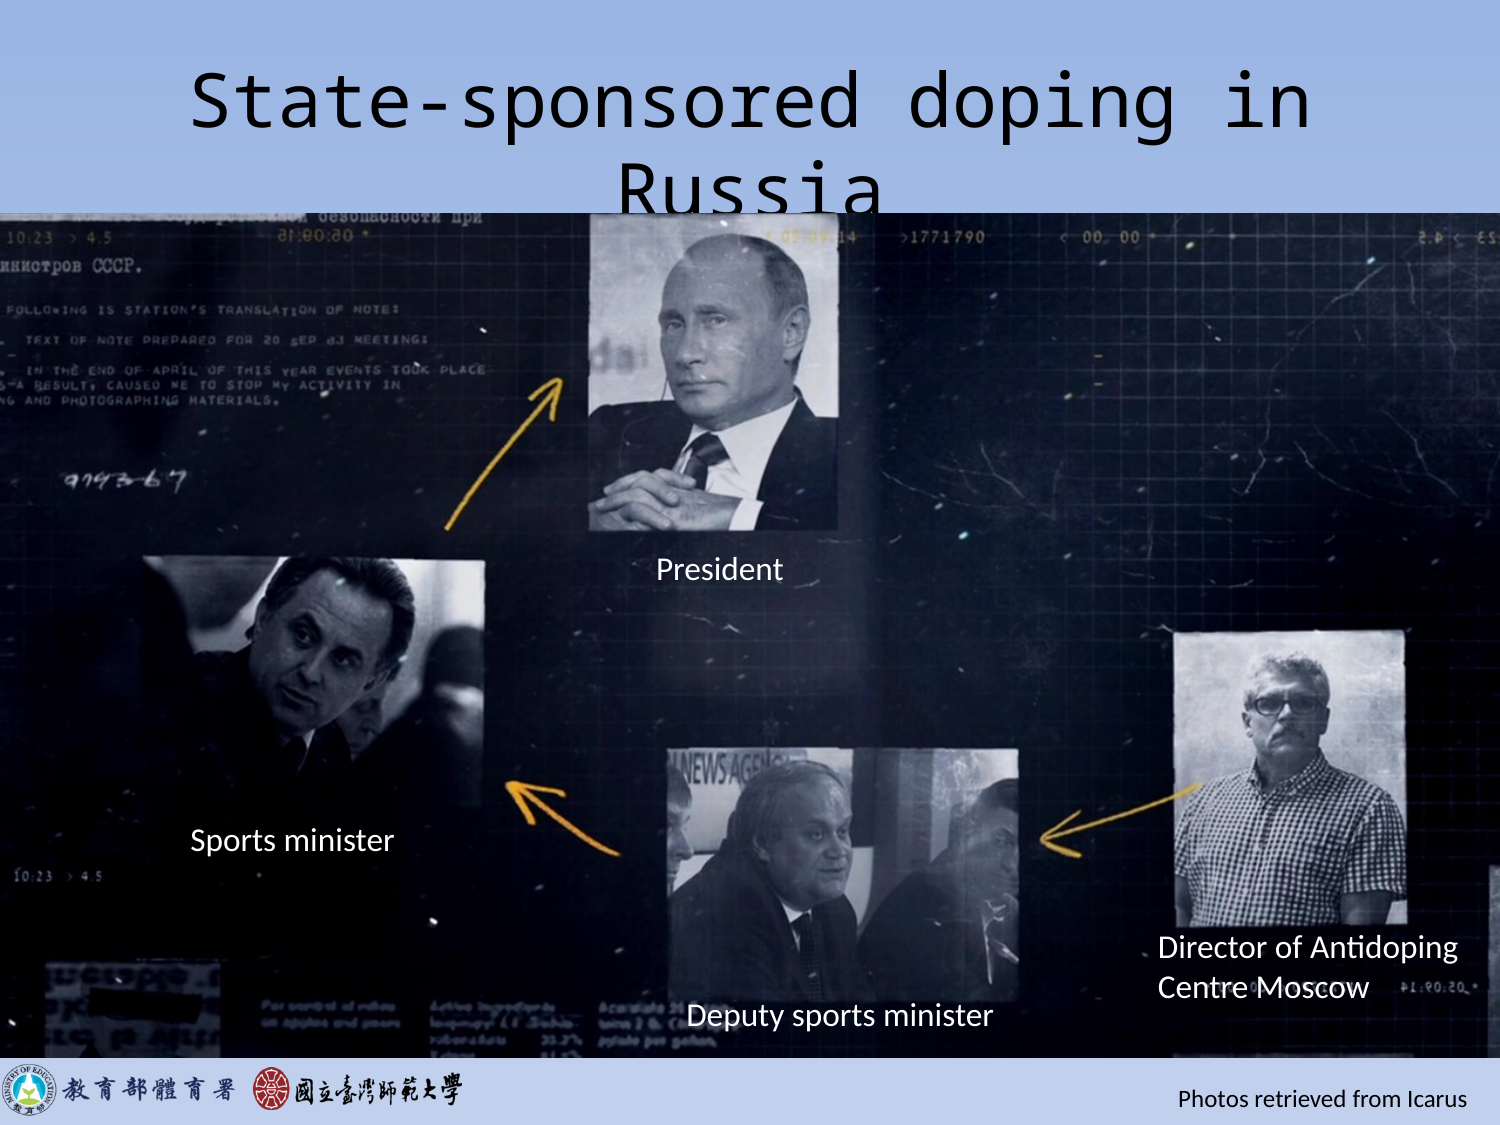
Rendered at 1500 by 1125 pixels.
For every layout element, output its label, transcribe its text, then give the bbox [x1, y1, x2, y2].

text_box Photos retrieved from Icarus [1163, 1075, 1483, 1121]
picture [0, 213, 1500, 1058]
text_box President [638, 540, 803, 595]
text_box Sports minister [176, 810, 460, 865]
title State-sponsored doping in Russia [75, 45, 1426, 213]
text_box Deputy sports minister [671, 986, 1126, 1041]
text_box Director of Antidoping Centre Moscow [1143, 918, 1500, 1013]
